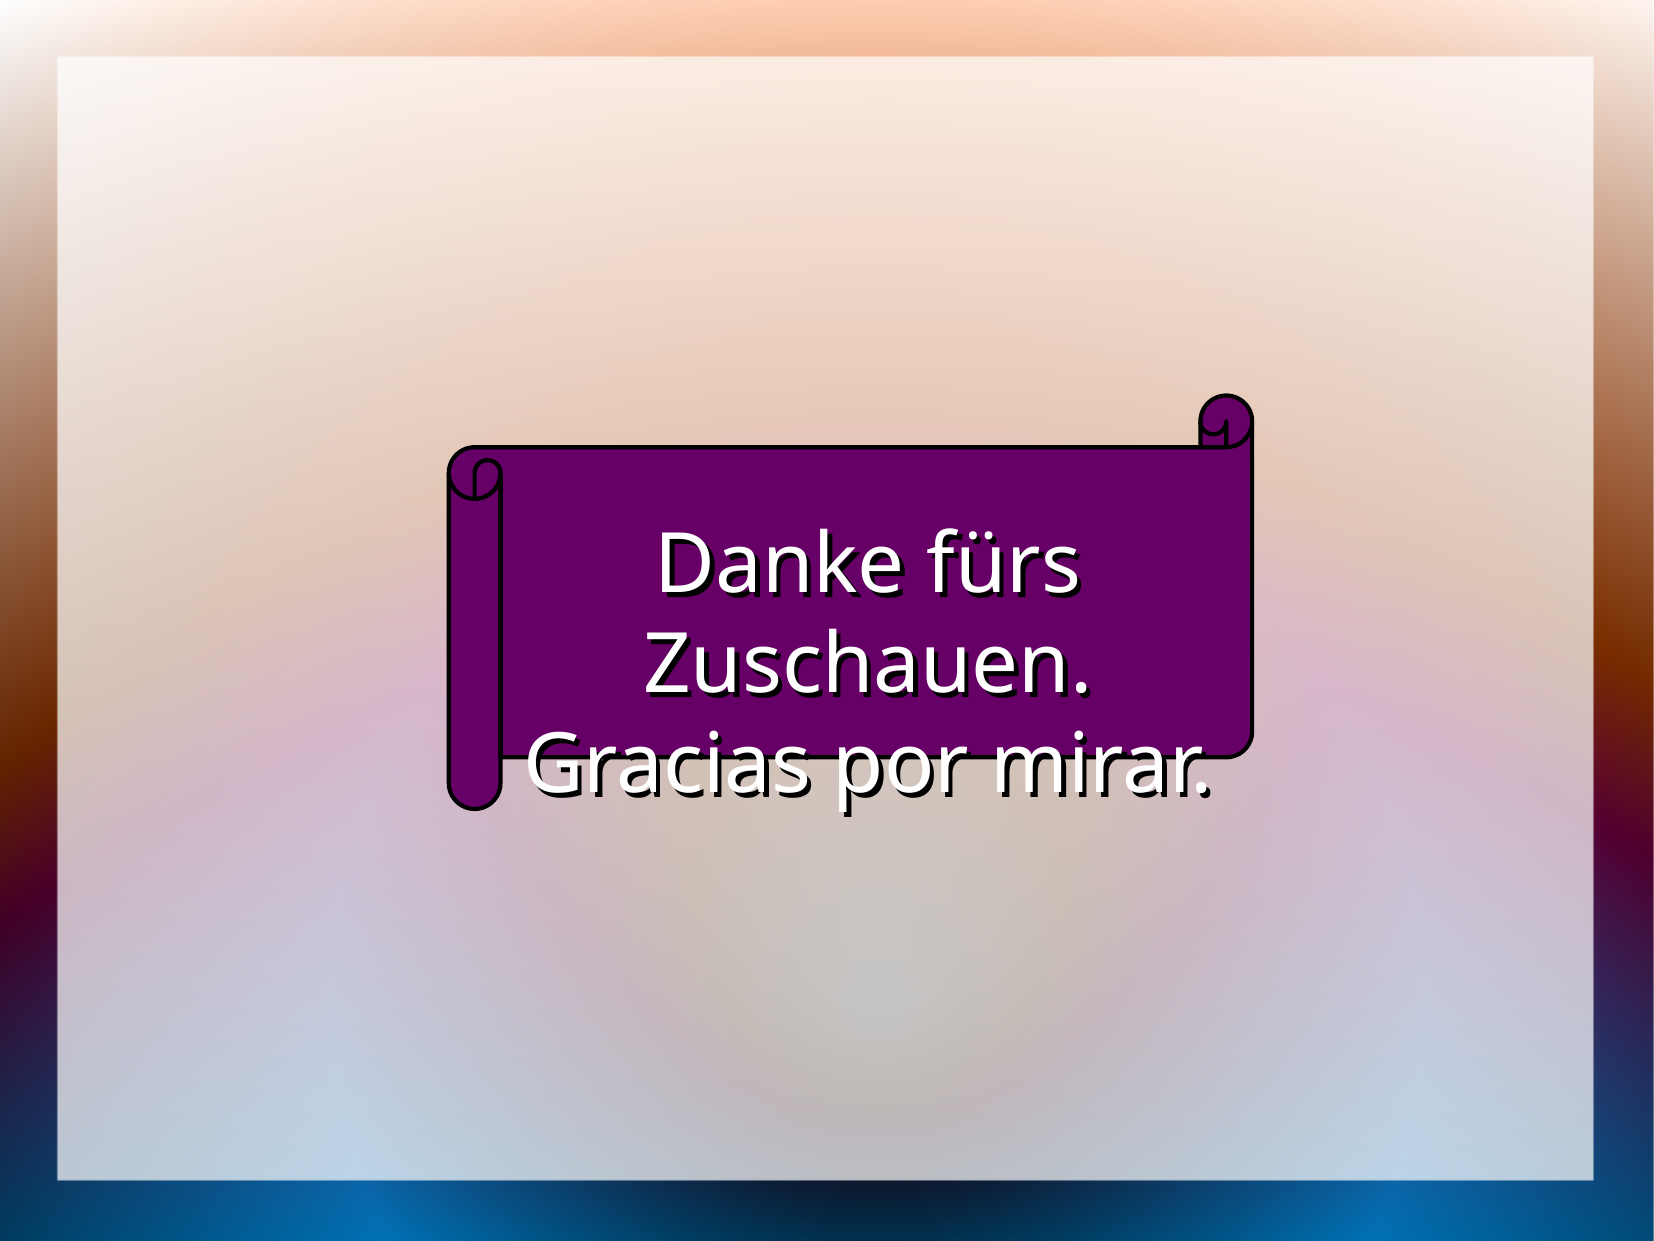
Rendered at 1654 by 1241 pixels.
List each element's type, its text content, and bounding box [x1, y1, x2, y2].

text_box [448, 395, 1253, 810]
text_box Danke fürs Zuschauen. Gracias por mirar. [496, 501, 1241, 719]
text_box [1035, 753, 1043, 758]
